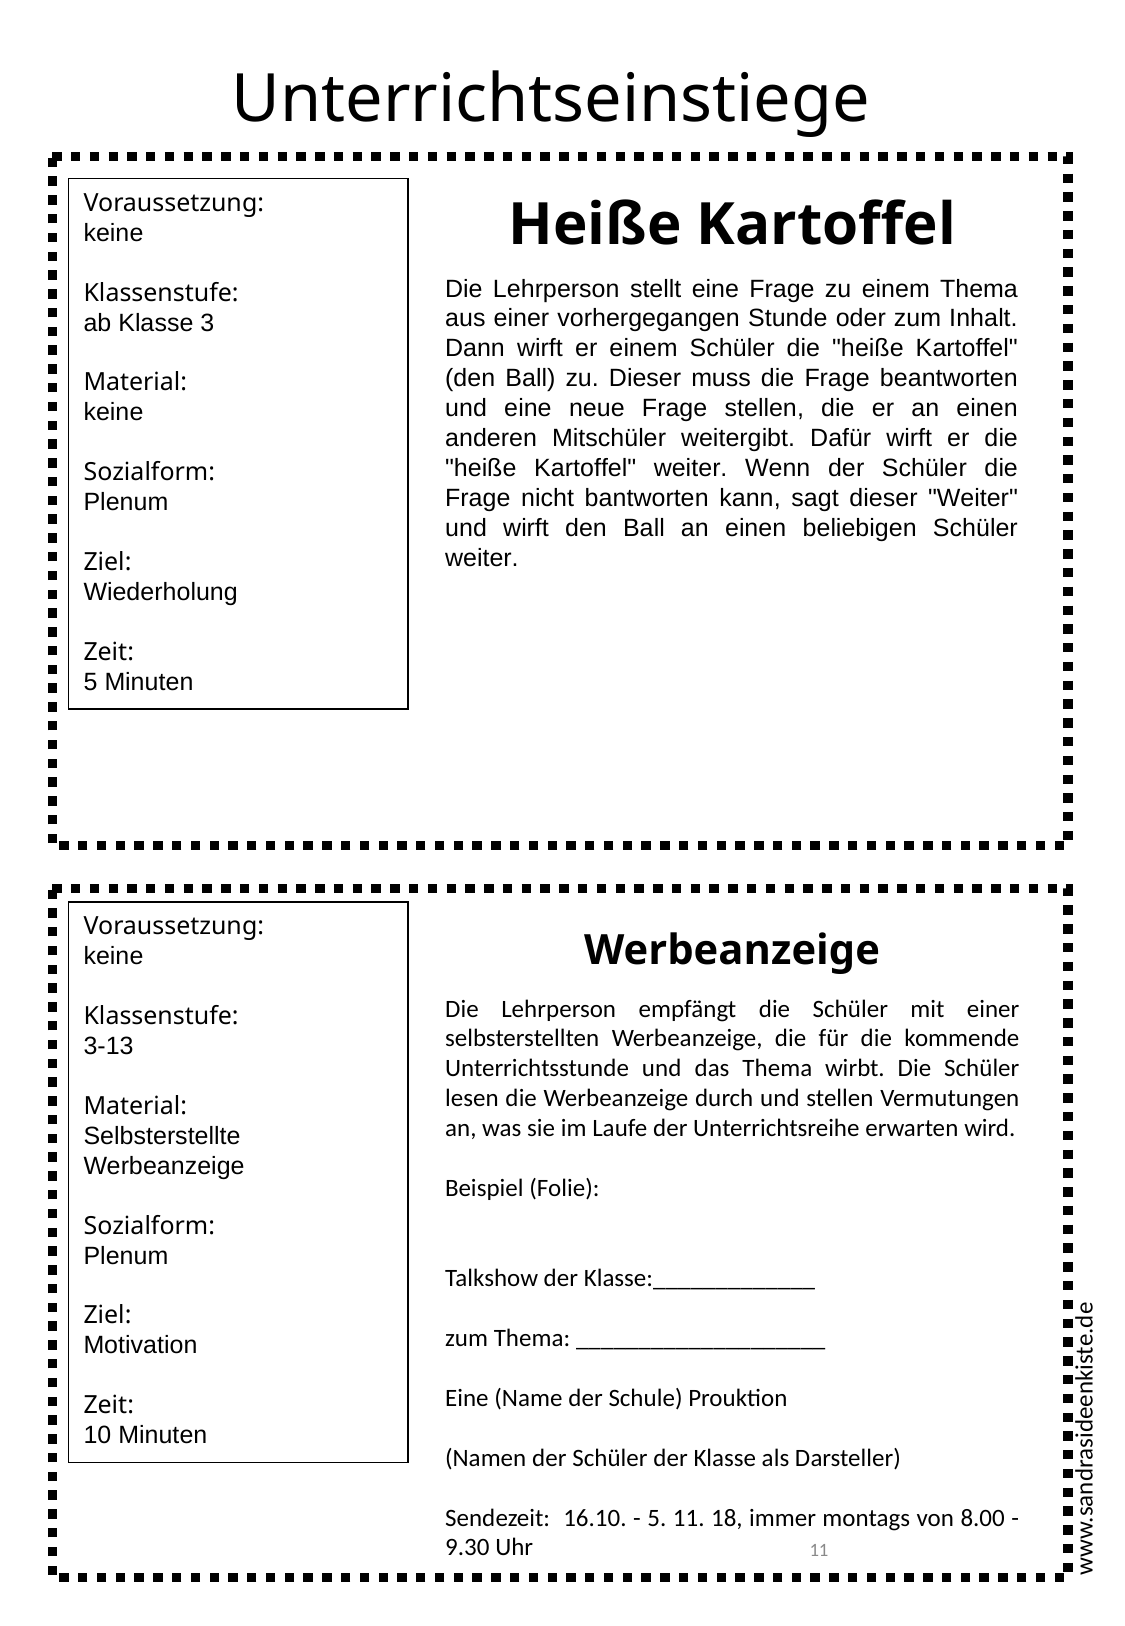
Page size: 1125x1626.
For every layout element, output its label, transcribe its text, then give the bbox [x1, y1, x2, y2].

text_box Die Lehrperson empfängt die Schüler mit einer selbsterstellten Werbeanzeige, die für die kommende Unterrichtsstunde und das Thema wirbt. Die Schüler lesen die Werbeanzeige durch und stellen Vermutungen an, was sie im Laufe der Unterrichtsreihe erwarten wird. Beispiel (Folie): Talkshow der Klasse:_____________ zum Thema: ____________________ Eine (Name der Schule) Prouktion (Namen der Schüler der Klasse als Darsteller) Sendezeit: 16.10. - 5. 11. 18, immer montags von 8.00 - 9.30 Uhr [430, 984, 1047, 1576]
text_box Voraussetzung: keine Klassenstufe: 3-13 Material: Selbsterstellte Werbeanzeige Sozialform: Plenum Ziel: Motivation Zeit: 10 Minuten [68, 902, 409, 1463]
text_box www.sandrasideenkiste.de [1059, 1074, 1106, 1591]
text_box Unterrichtseinstiege [52, 47, 1069, 144]
text_box Werbeanzeige [410, 915, 1055, 982]
text_box Heiße Kartoffel [410, 178, 1055, 265]
text_box Die Lehrperson stellt eine Frage zu einem Thema aus einer vorhergegangen Stunde oder zum Inhalt. Dann wirft er einem Schüler die "heiße Kartoffel" (den Ball) zu. Dieser muss die Frage beantworten und eine neue Frage stellen, die er an einen anderen Mitschüler weitergibt. Dafür wirft er die "heiße Kartoffel" weiter. Wenn der Schüler die Frage nicht bantworten kann, sagt dieser "Weiter" und wirft den Ball an einen beliebigen Schüler weiter. [430, 264, 1039, 583]
text_box Voraussetzung: keine Klassenstufe: ab Klasse 3 Material: keine Sozialform: Plenum Ziel: Wiederholung Zeit: 5 Minuten [68, 178, 409, 709]
text_box [794, 1506, 1048, 1593]
